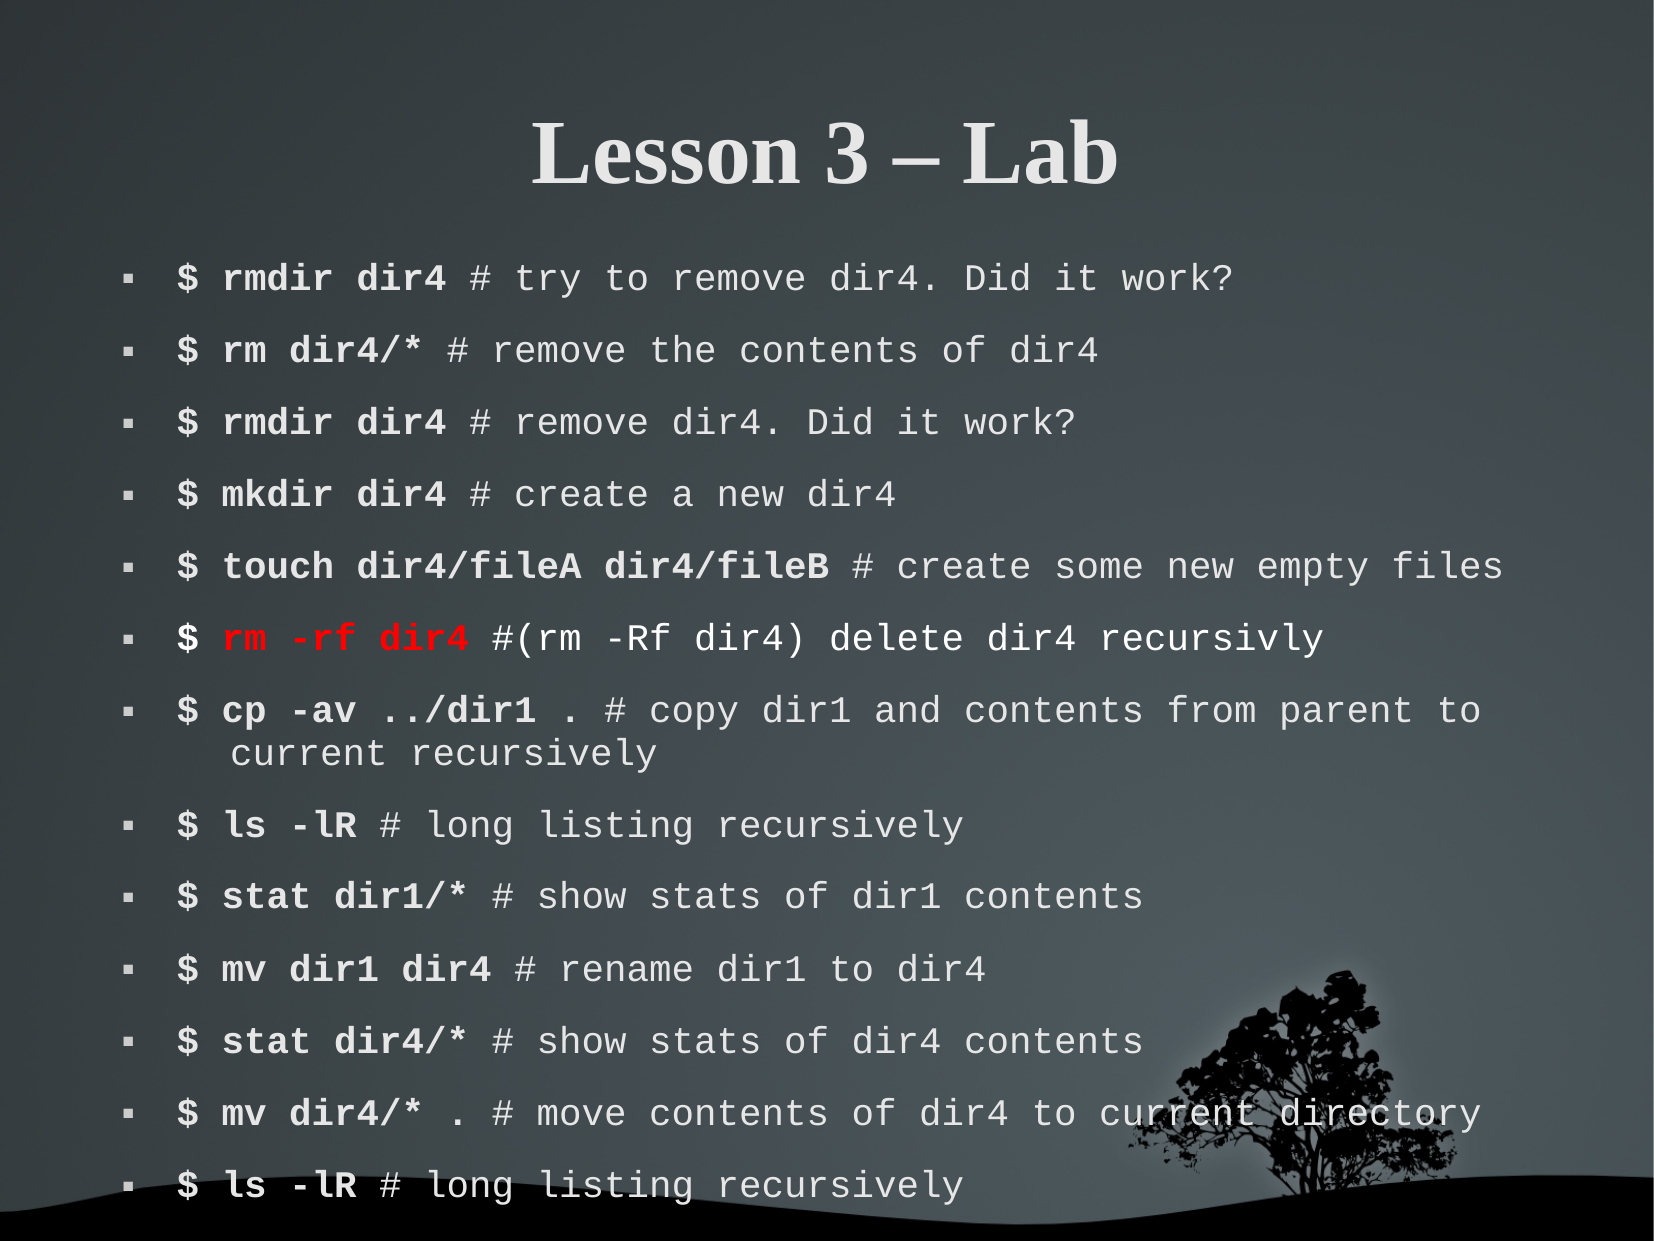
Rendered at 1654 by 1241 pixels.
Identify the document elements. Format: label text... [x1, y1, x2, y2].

title Lesson 3 – Lab [82, 49, 1571, 257]
picture [0, 0, 1654, 1241]
list $ rmdir dir4 # try to remove dir4. Did it work? $ rm dir4/* # remove the contents of dir4 $ rmdir dir4 # remove dir4. Did it work? $ mkdir dir4 # create a new dir4 $ touch dir4/fileA dir4/fileB # create some new empty files $ rm -rf dir4 #(rm -Rf dir4) delete dir4 recursivly $ cp -av ../dir1 . # copy dir1 and contents from parent to current recursively $ ls -lR # long listing recursively $ stat dir1/* # show stats of dir1 contents $ mv dir1 dir4 # rename dir1 to dir4 $ stat dir4/* # show stats of dir4 contents $ mv dir4/* . # move contents of dir4 to current directory $ ls -lR # long listing recursively [88, 258, 1577, 1209]
